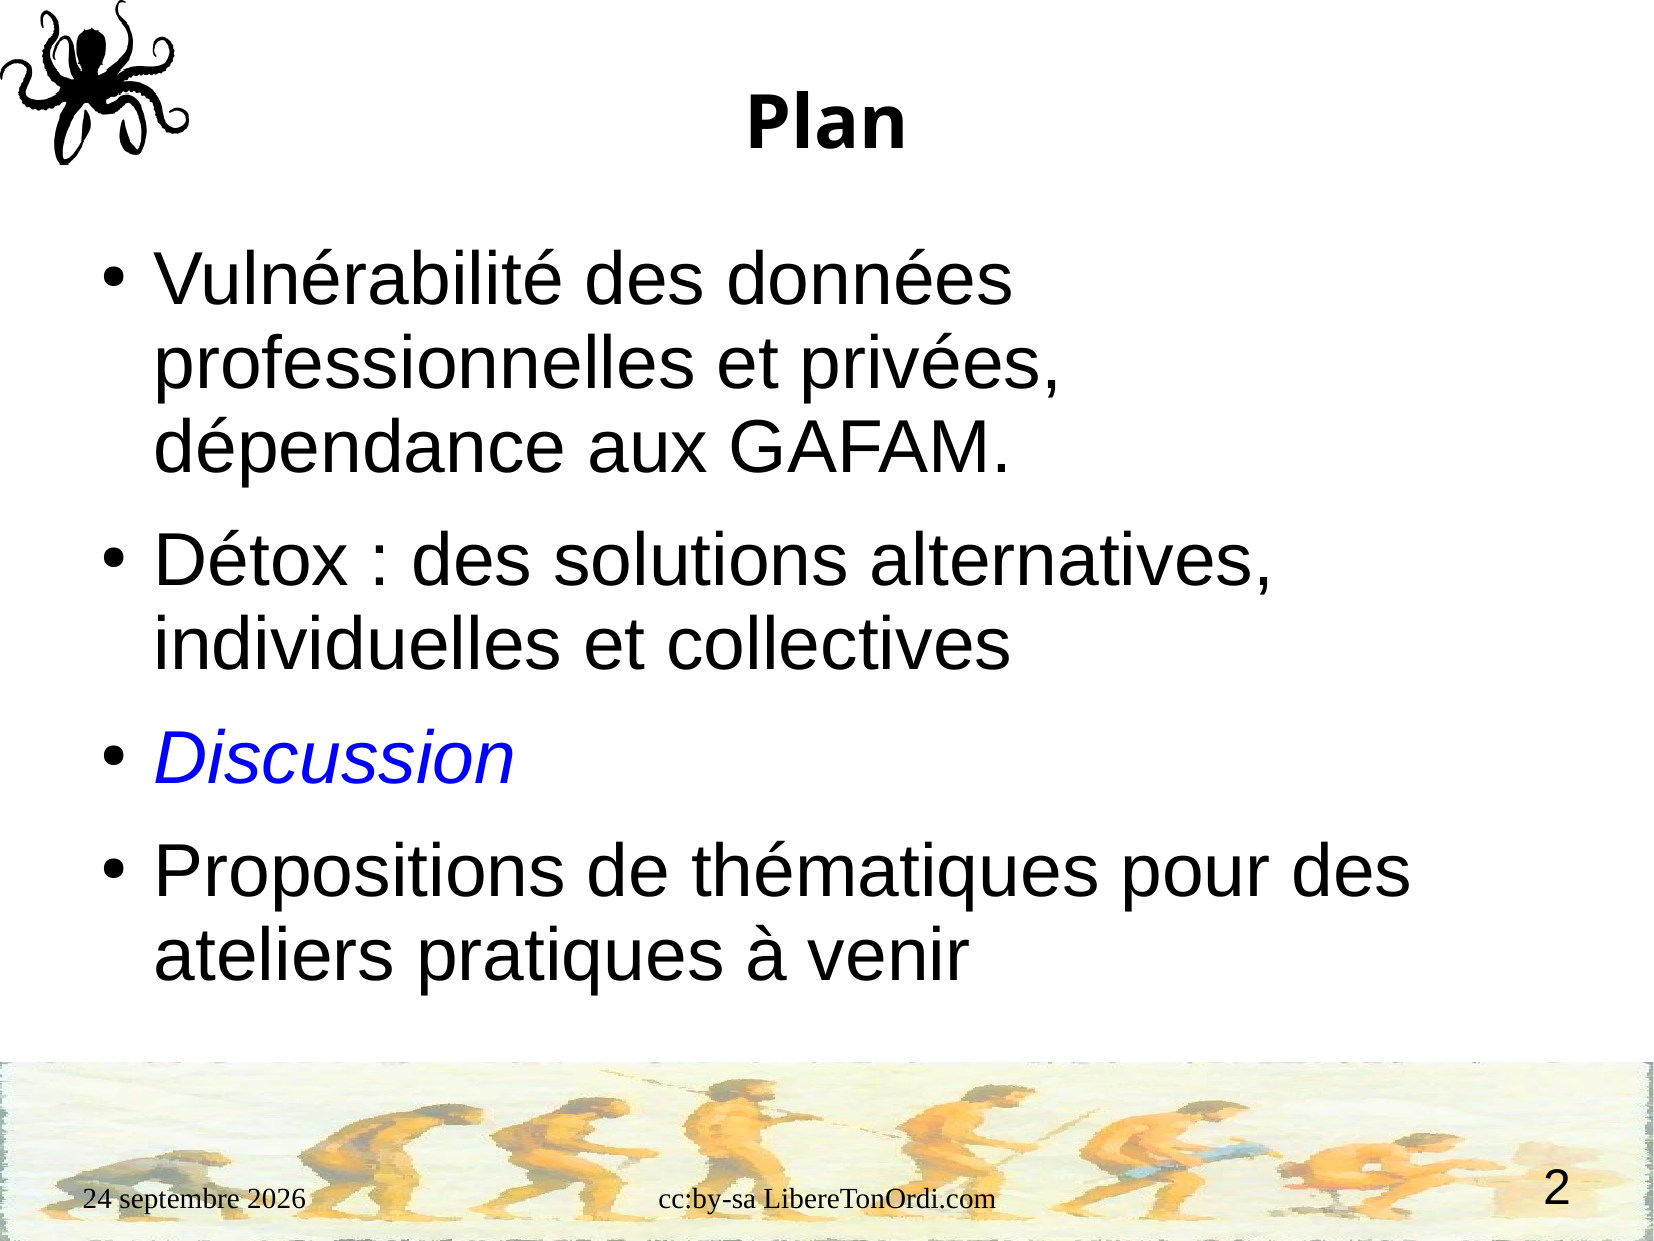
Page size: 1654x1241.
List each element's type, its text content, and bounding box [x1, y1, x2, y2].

list Vulnérabilité des données professionnelles et privées, dépendance aux GAFAM. Détox : des solutions alternatives, individuelles et collectives Discussion Propositions de thématiques pour des ateliers pratiques à venir [82, 236, 1571, 1063]
title Plan [82, 49, 1571, 189]
picture [0, 0, 189, 165]
picture [0, 1062, 1654, 1241]
